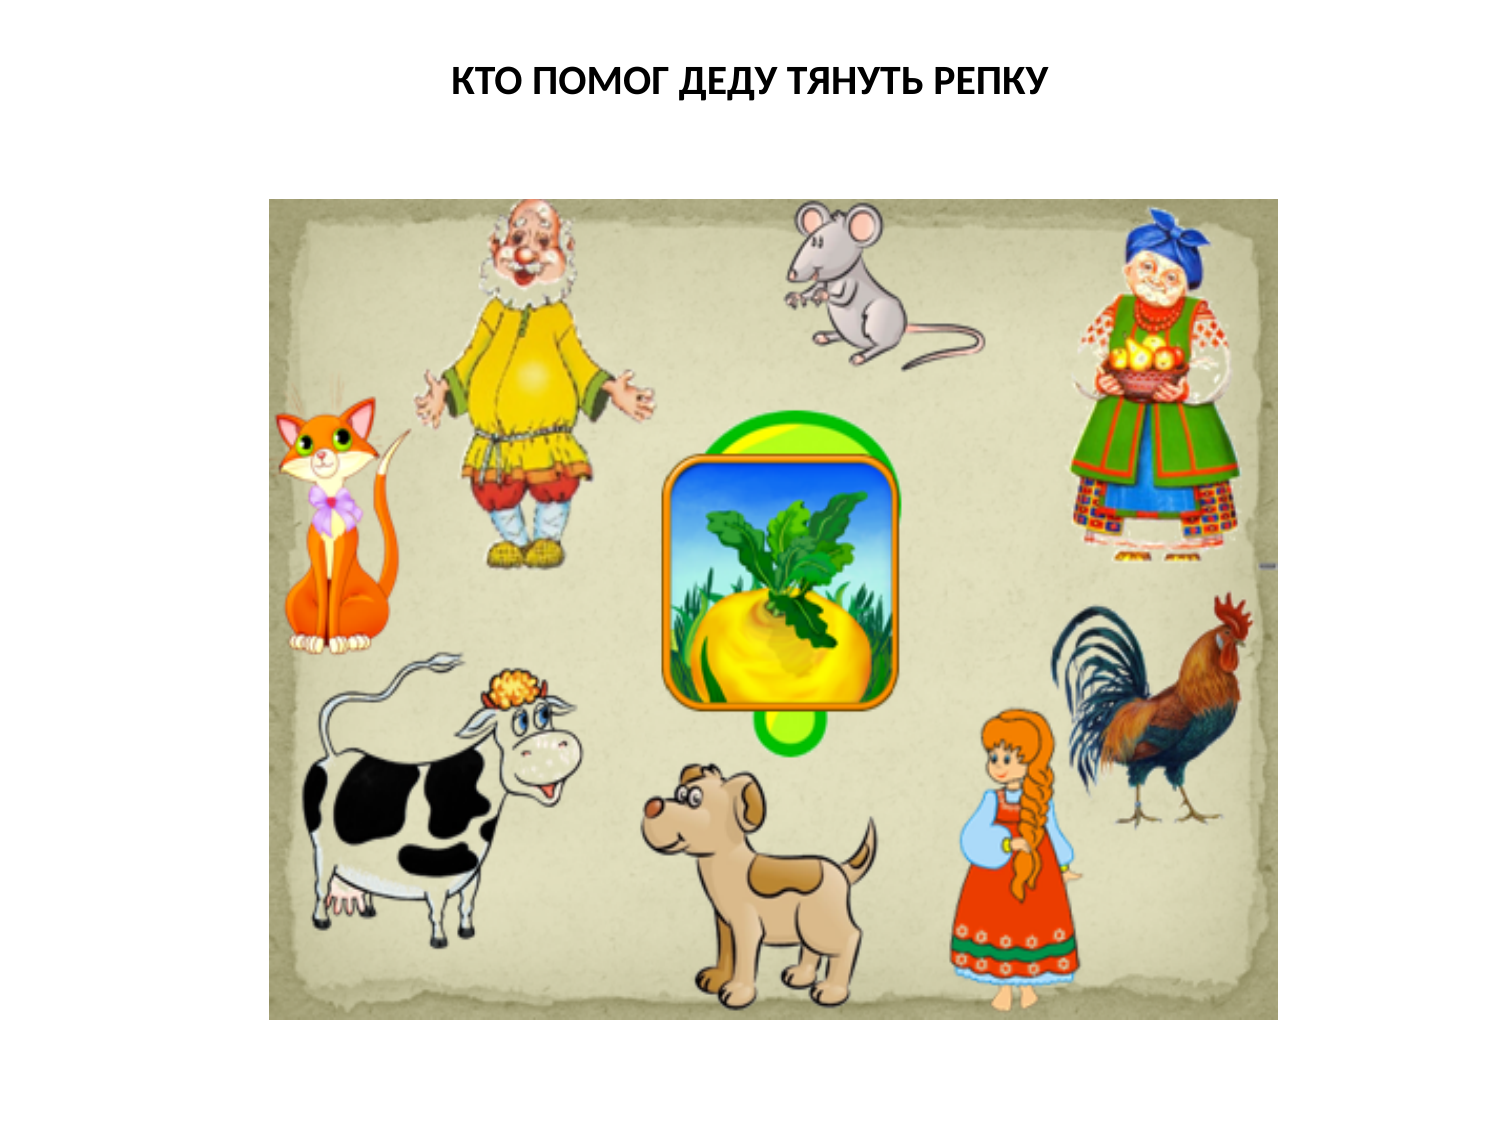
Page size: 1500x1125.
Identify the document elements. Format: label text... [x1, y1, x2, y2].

title КТО ПОМОГ ДЕДУ ТЯНУТЬ РЕПКУ [75, 45, 1425, 233]
picture [269, 199, 1278, 1020]
